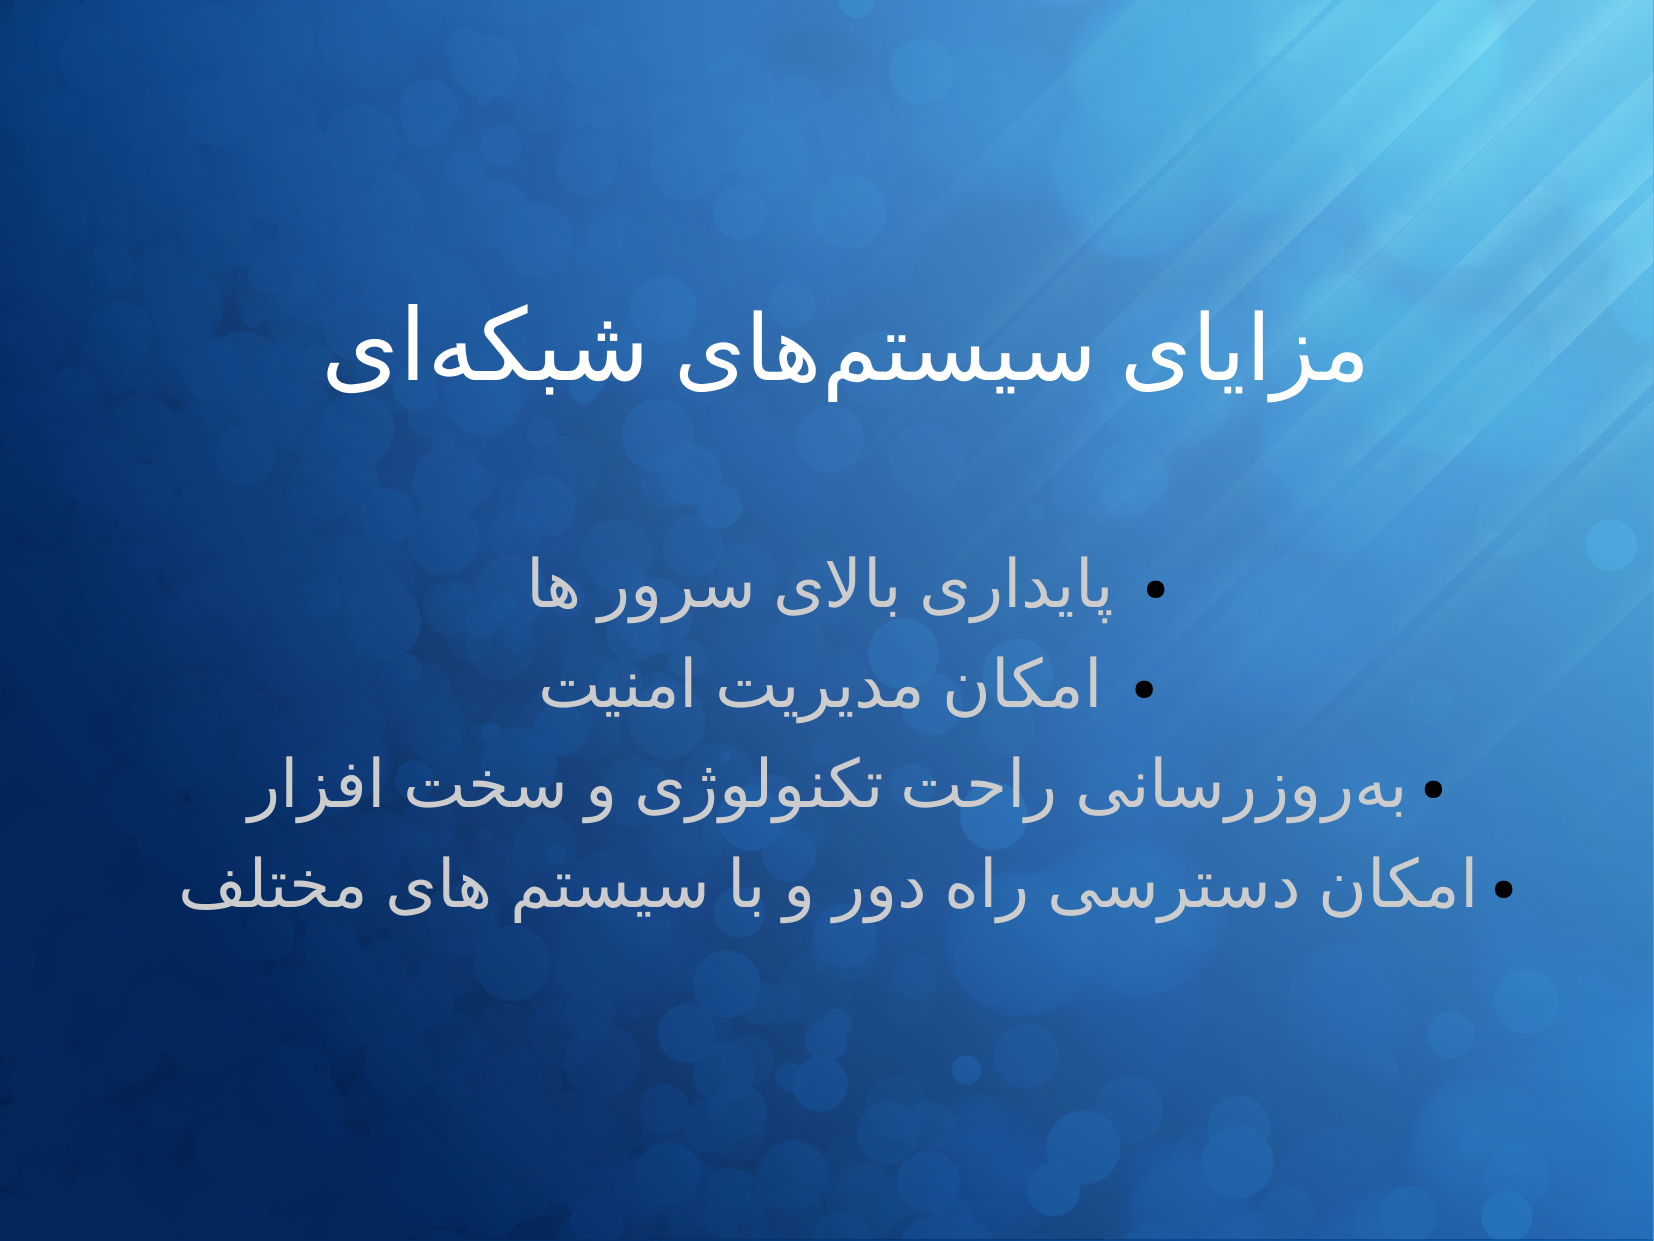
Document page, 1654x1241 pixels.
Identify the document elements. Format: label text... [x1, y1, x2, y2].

subtitle پایداری بالای سرور ها امکان مدیریت امنیت به‌روزرسانی راحت تکنولوژی و سخت افزار امکان دسترسی راه دور و با سیستم های مختلف [112, 473, 1570, 996]
picture [0, 0, 1654, 1241]
title مزایای سیستم‌های شبکه‌ای [118, 225, 1576, 488]
